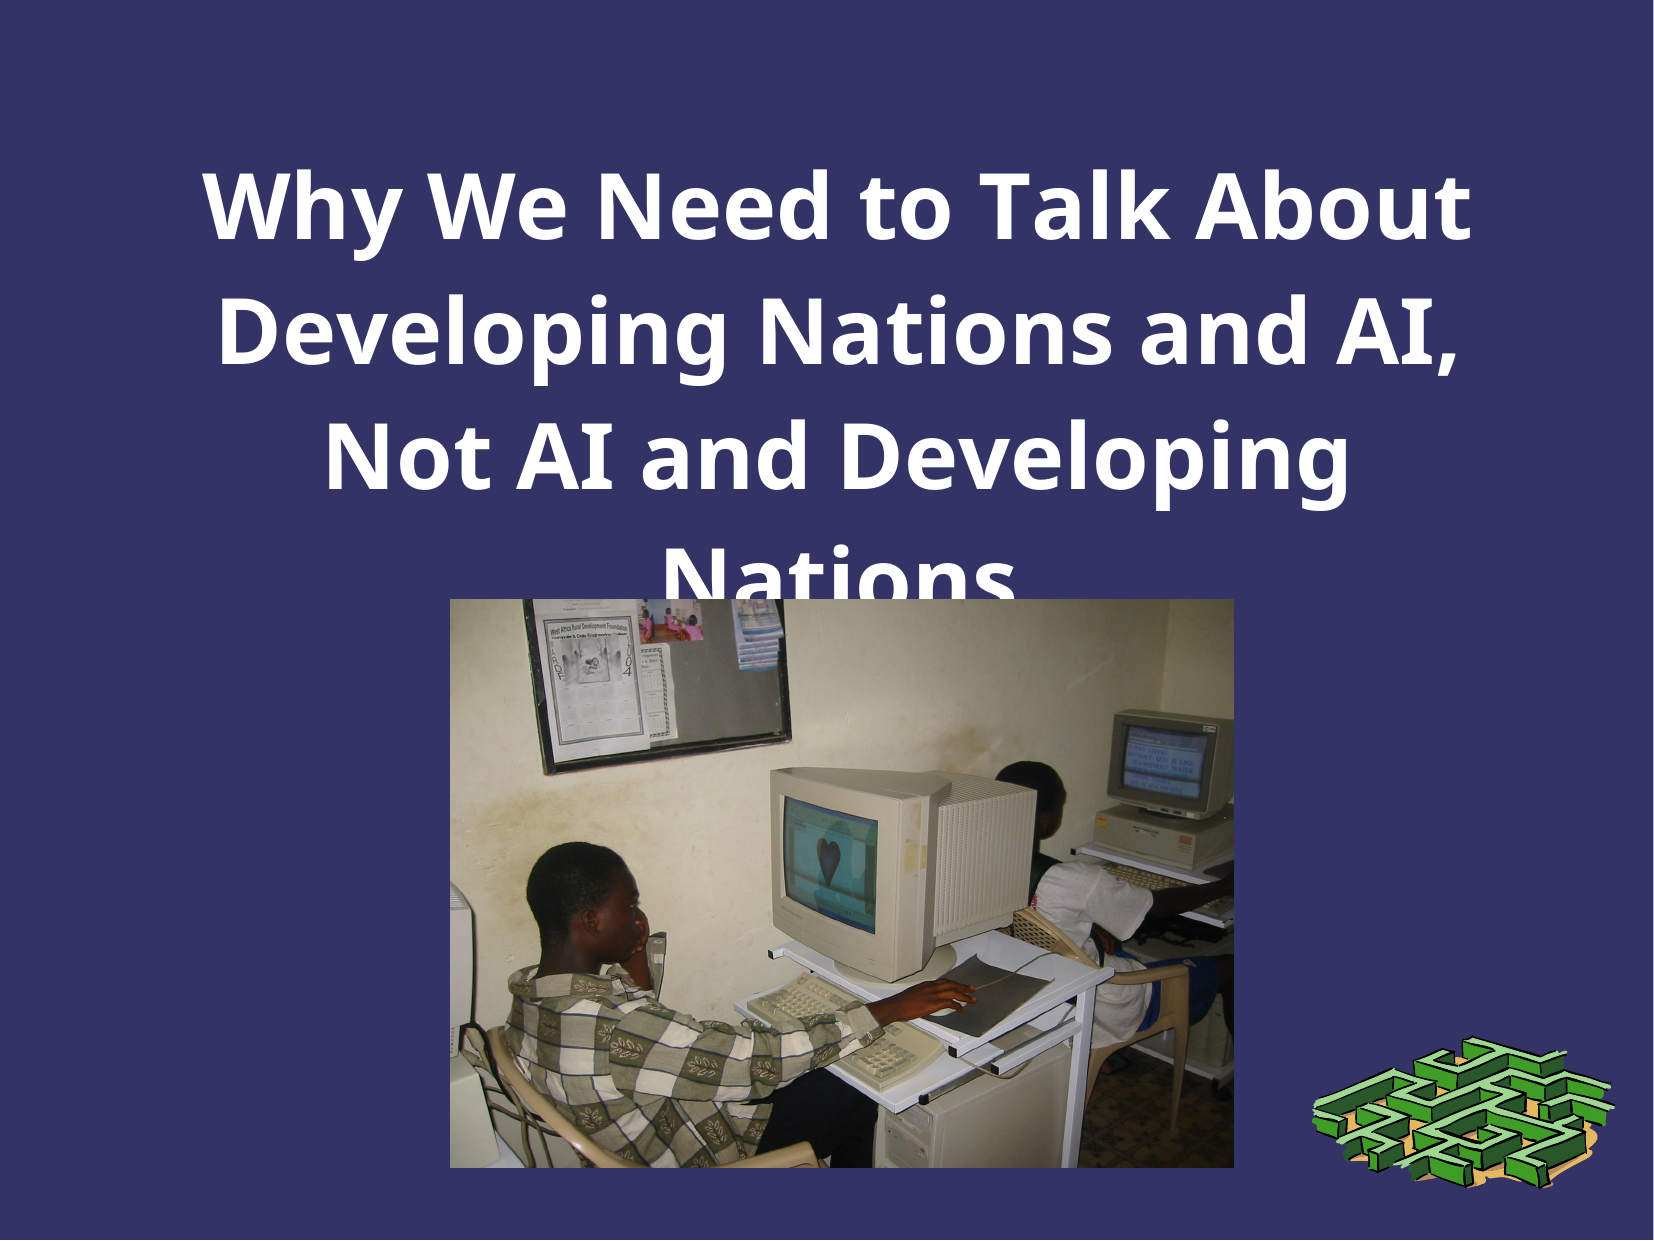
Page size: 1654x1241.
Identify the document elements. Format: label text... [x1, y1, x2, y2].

picture [450, 599, 1234, 1168]
text_box Why We Need to Talk About Developing Nations and AI, Not AI and Developing Nations [187, 134, 1538, 480]
